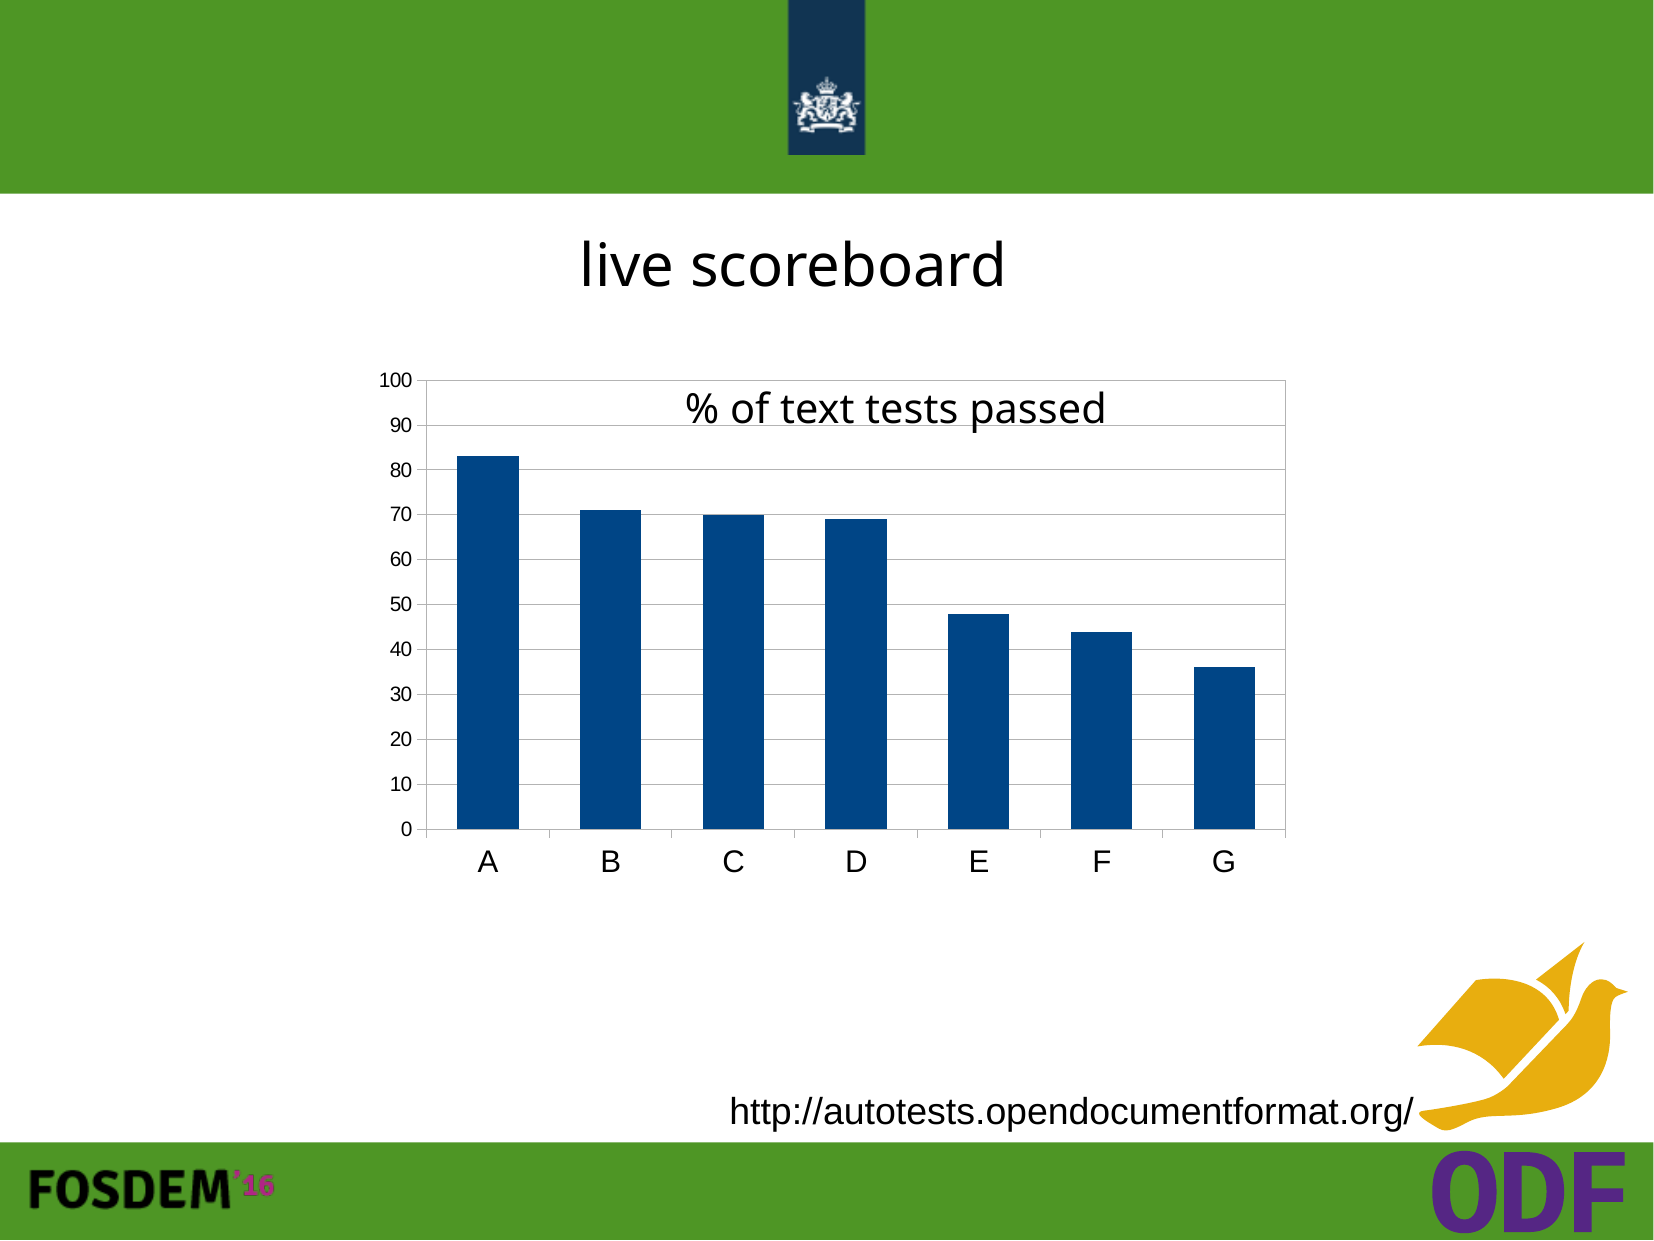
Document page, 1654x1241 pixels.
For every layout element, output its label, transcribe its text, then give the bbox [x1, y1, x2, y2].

text_box % of text tests passed [614, 379, 1536, 443]
picture [0, 0, 1654, 155]
picture [22, 1142, 343, 1232]
text_box http://autotests.opendocumentformat.org/ [714, 1083, 1430, 1140]
chart [360, 357, 1305, 889]
title live scoreboard [400, 211, 1152, 315]
